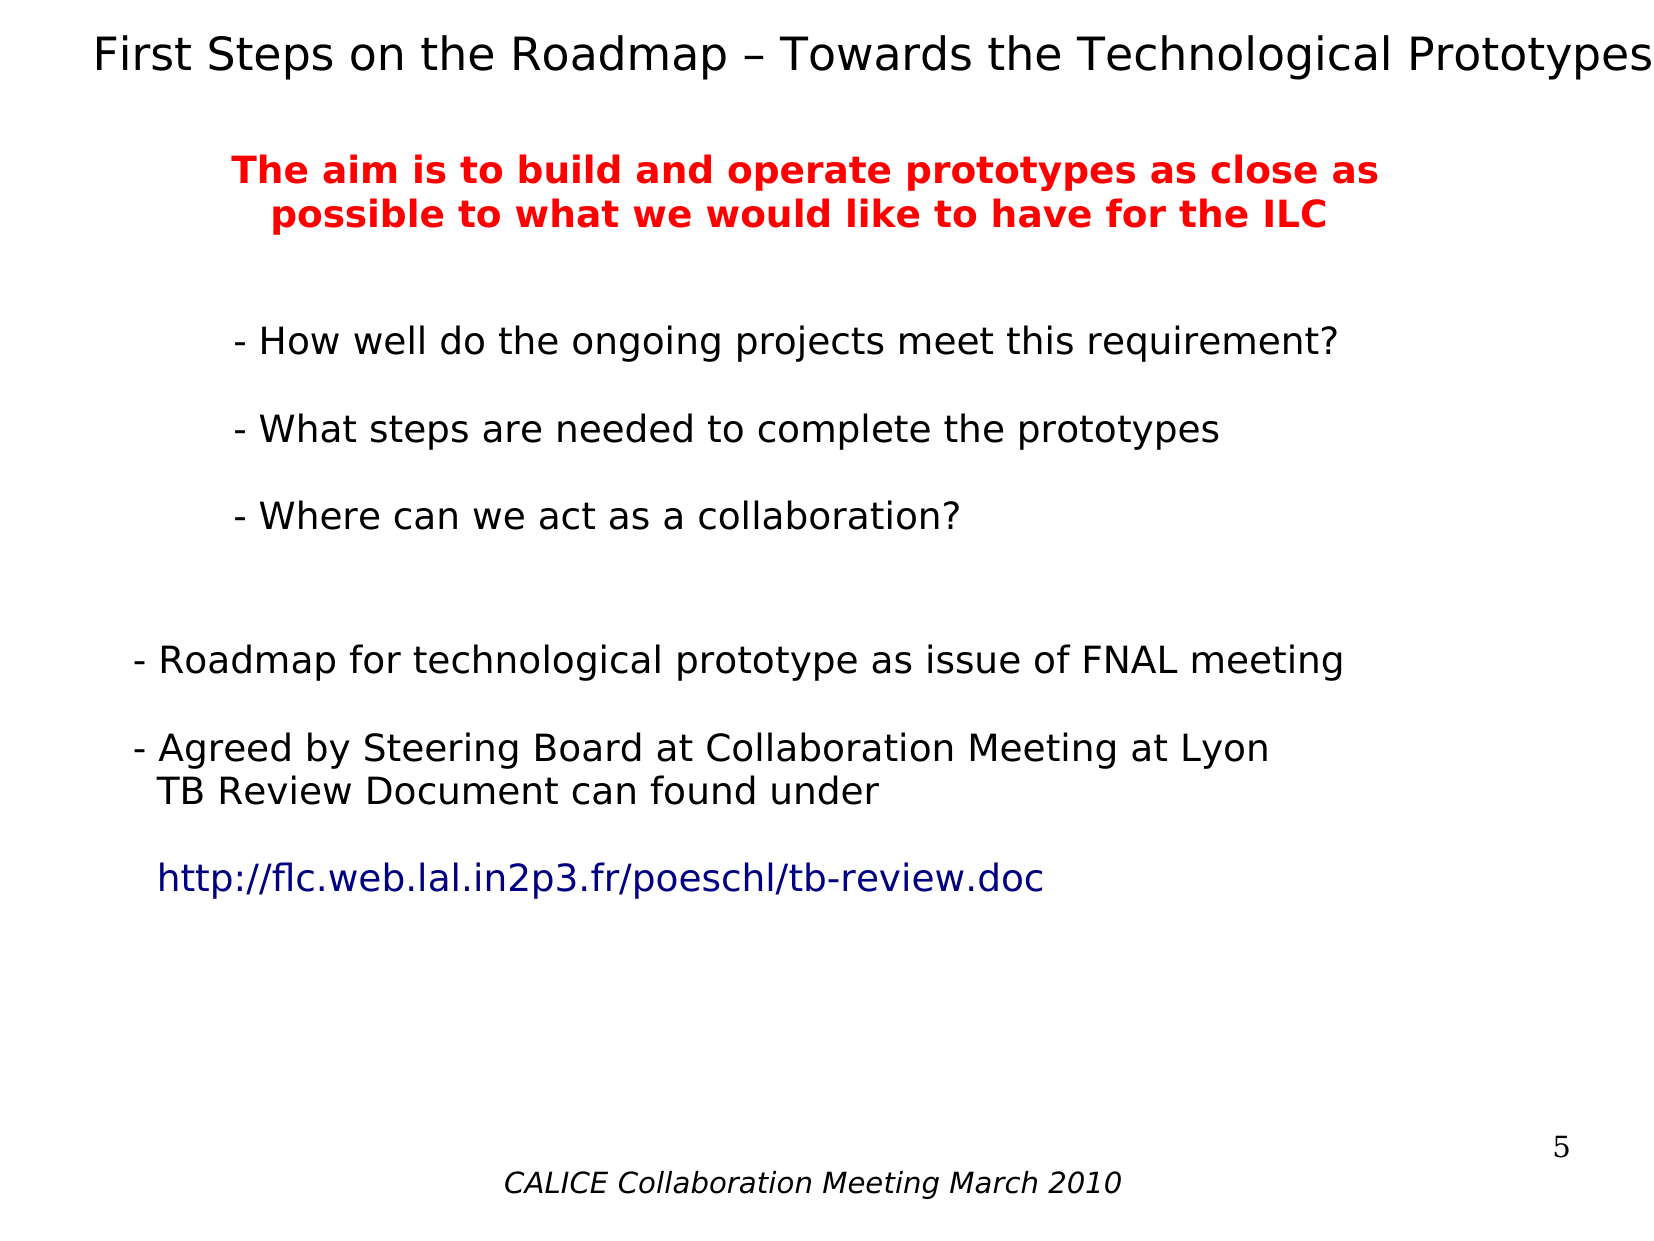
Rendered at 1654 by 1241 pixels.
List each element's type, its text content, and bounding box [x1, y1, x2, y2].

text_box The aim is to build and operate prototypes as close as possible to what we would like to have for the ILC [216, 141, 1384, 244]
text_box - How well do the ongoing projects meet this requirement? - What steps are needed to complete the prototypes - Where can we act as a collaboration? [218, 312, 1332, 546]
text_box First Steps on the Roadmap – Towards the Technological Prototypes [77, 20, 1643, 89]
text_box - Roadmap for technological prototype as issue of FNAL meeting - Agreed by Steering Board at Collaboration Meeting at Lyon TB Review Document can found under http://flc.web.lal.in2p3.fr/poeschl/tb-review.doc [118, 631, 1335, 1039]
